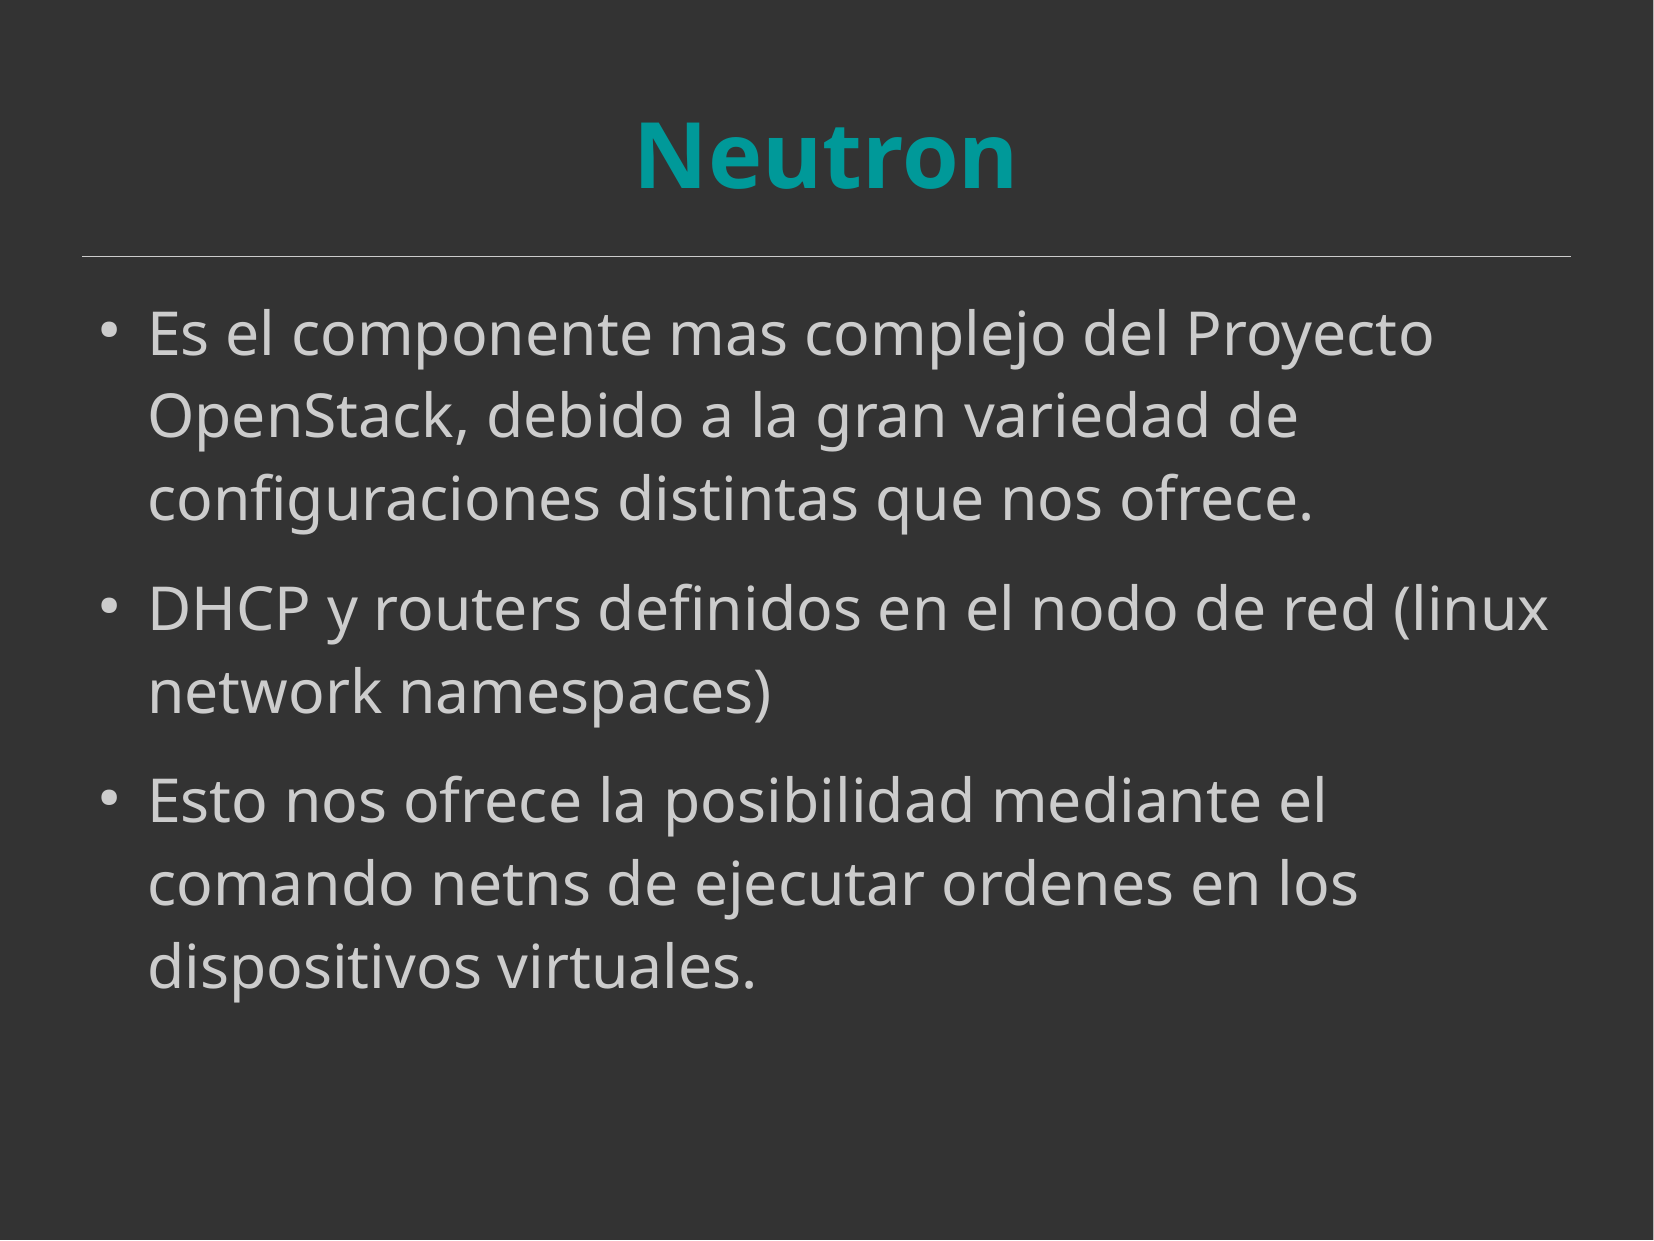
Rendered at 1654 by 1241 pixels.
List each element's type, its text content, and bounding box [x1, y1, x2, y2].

title Neutron [82, 49, 1571, 257]
list Es el componente mas complejo del Proyecto OpenStack, debido a la gran variedad de configuraciones distintas que nos ofrece. DHCP y routers definidos en el nodo de red (linux network namespaces) Esto nos ofrece la posibilidad mediante el comando netns de ejecutar ordenes en los dispositivos virtuales. [82, 290, 1571, 1010]
